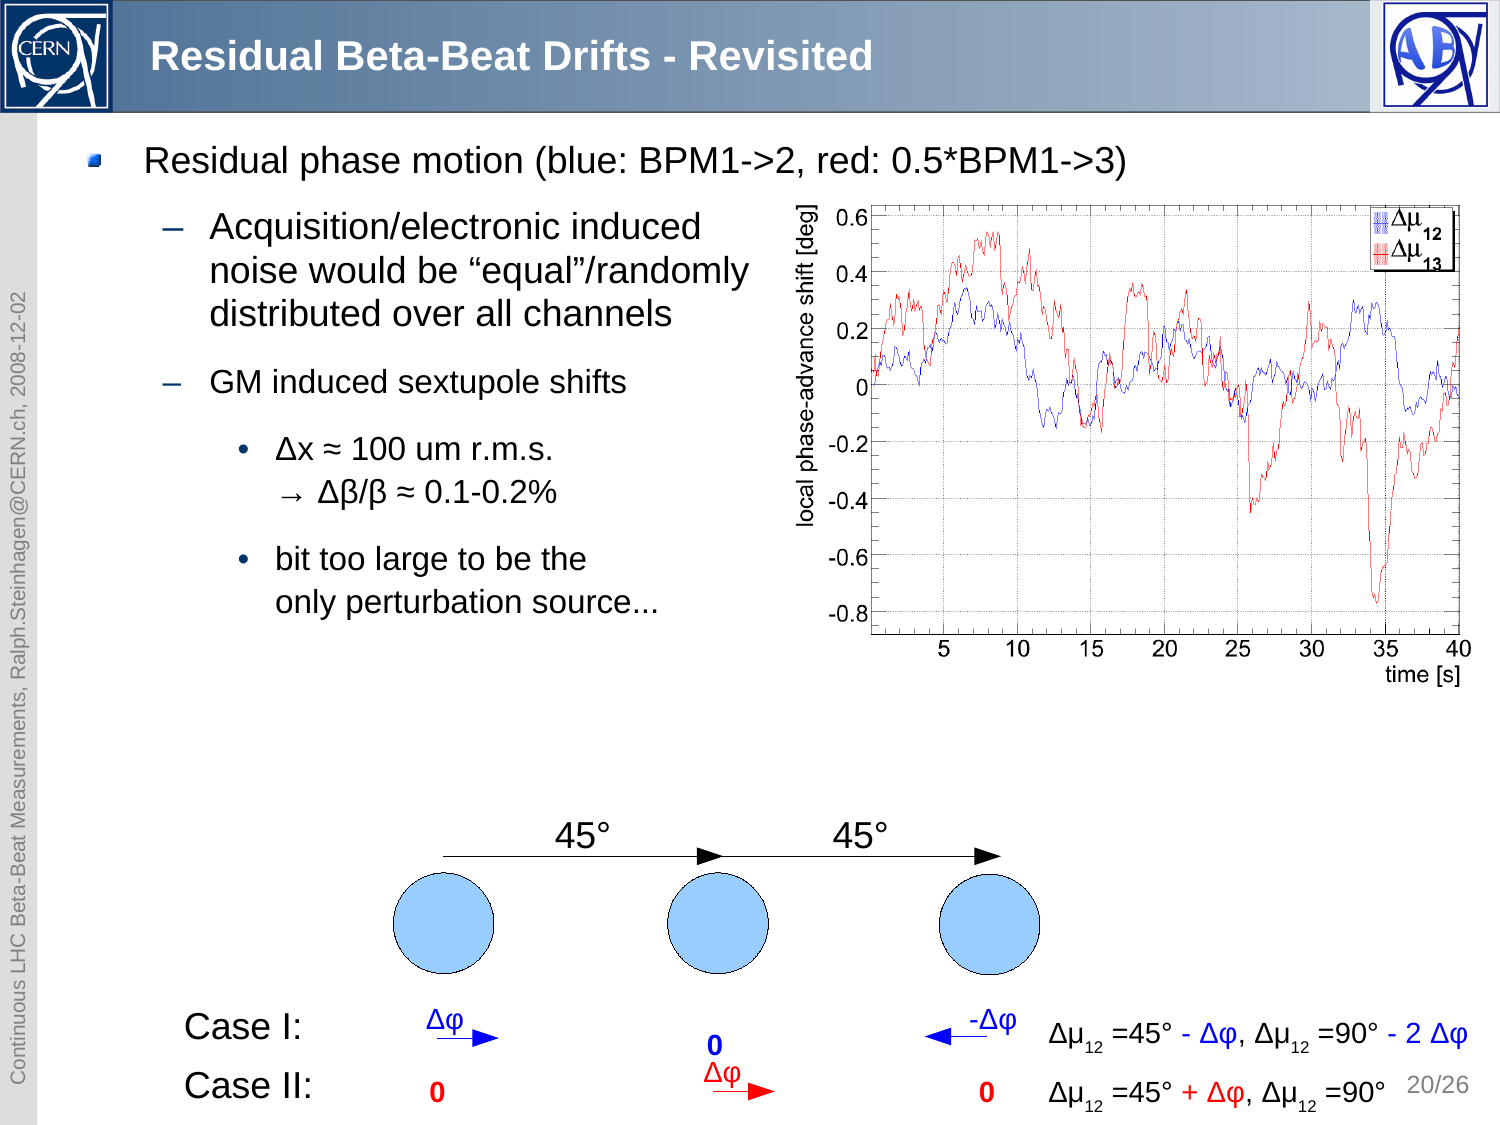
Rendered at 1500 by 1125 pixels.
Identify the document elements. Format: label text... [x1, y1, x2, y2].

picture [1382, 1, 1489, 108]
text_box 0 [414, 1068, 472, 1117]
text_box Δφ [411, 995, 480, 1043]
picture [0, 0, 113, 113]
list Residual phase motion (blue: BPM1->2, red: 0.5*BPM1->3) Acquisition/electronic induced noise would be “equal”/randomly distributed over all channels GM induced sextupole shifts Δx ≈ 100 um r.m.s. → Δβ/β ≈ 0.1-0.2% bit too large to be the only perturbation source... [87, 137, 1438, 1016]
text_box Δμ12 =45° - Δφ, Δμ12 =90° - 2 Δφ [1033, 1009, 1500, 1065]
text_box Δμ12 =45° + Δφ, Δμ12 =90° [1033, 1068, 1500, 1124]
text_box 0 [963, 1068, 1021, 1117]
text_box Case I: [169, 997, 327, 1055]
text_box [939, 874, 1040, 975]
text_box [393, 872, 494, 974]
text_box Δφ [688, 1048, 757, 1097]
text_box Case II: [169, 1056, 362, 1114]
text_box -Δφ [954, 995, 1063, 1043]
text_box [667, 872, 769, 974]
title Residual Beta-Beat Drifts - Revisited [150, 7, 1201, 106]
text_box 0 [692, 1021, 749, 1048]
picture [789, 195, 1473, 694]
